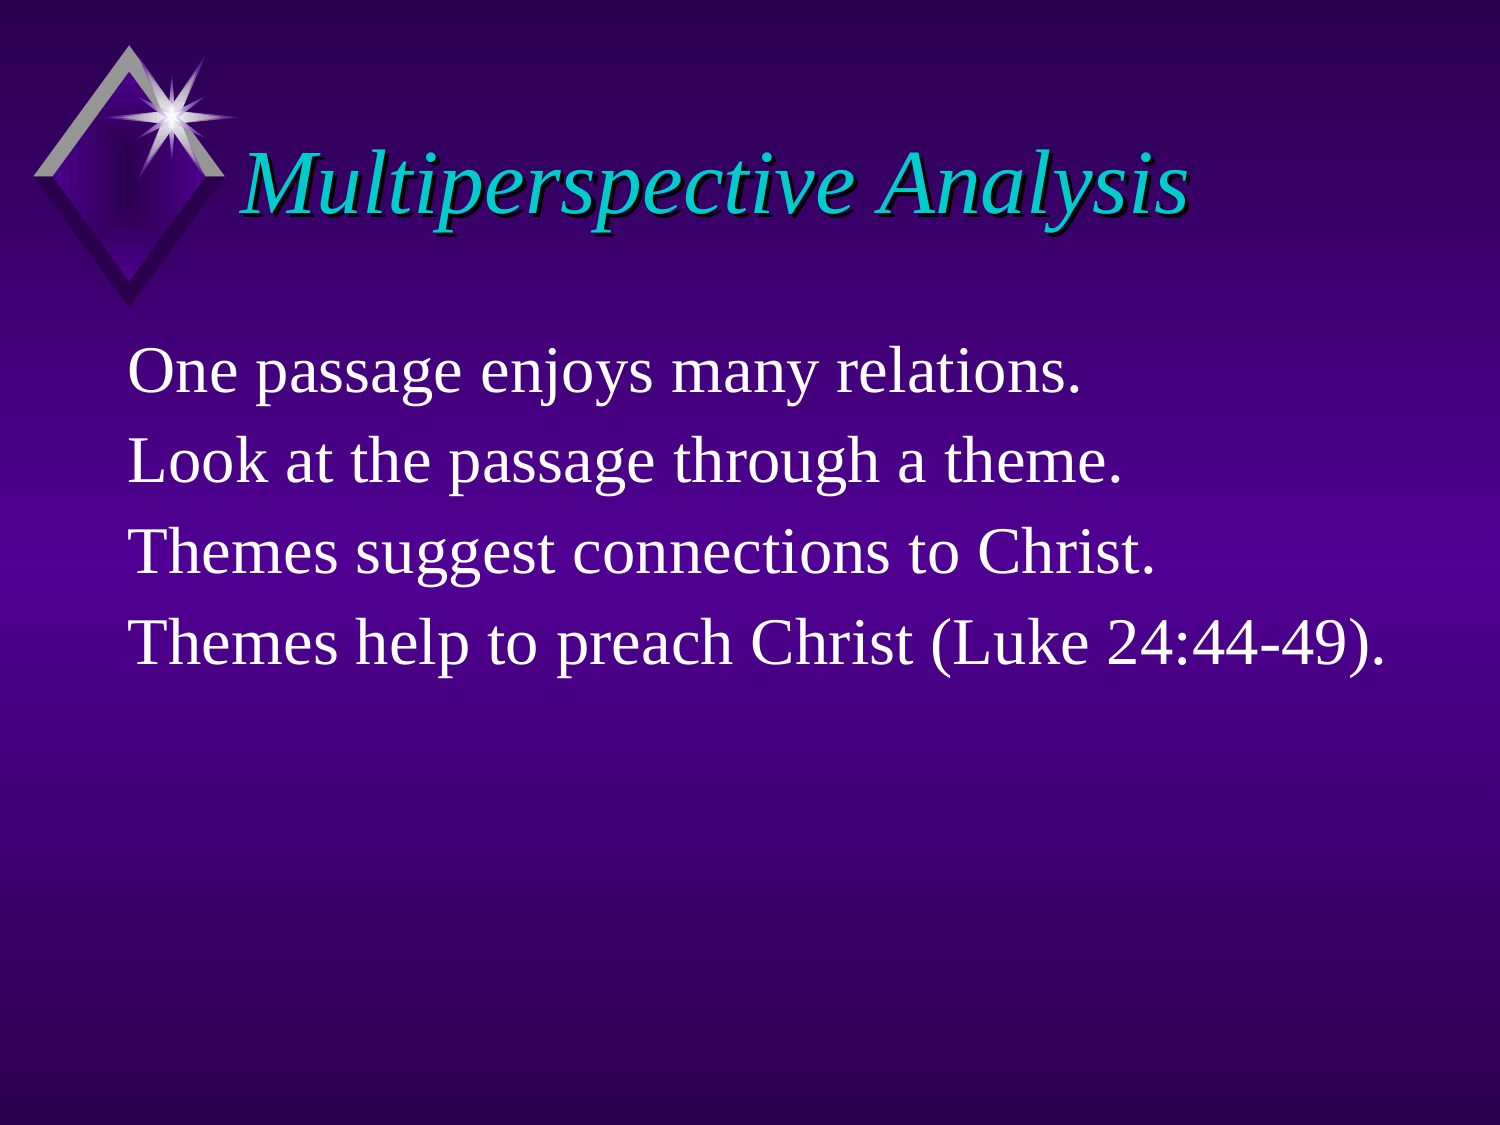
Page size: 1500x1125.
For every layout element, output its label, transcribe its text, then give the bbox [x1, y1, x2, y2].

list One passage enjoys many relations. Look at the passage through a theme. Themes suggest connections to Christ. Themes help to preach Christ (Luke 24:44-49). [112, 324, 1476, 1001]
title Multiperspective Analysis [224, 78, 1388, 288]
